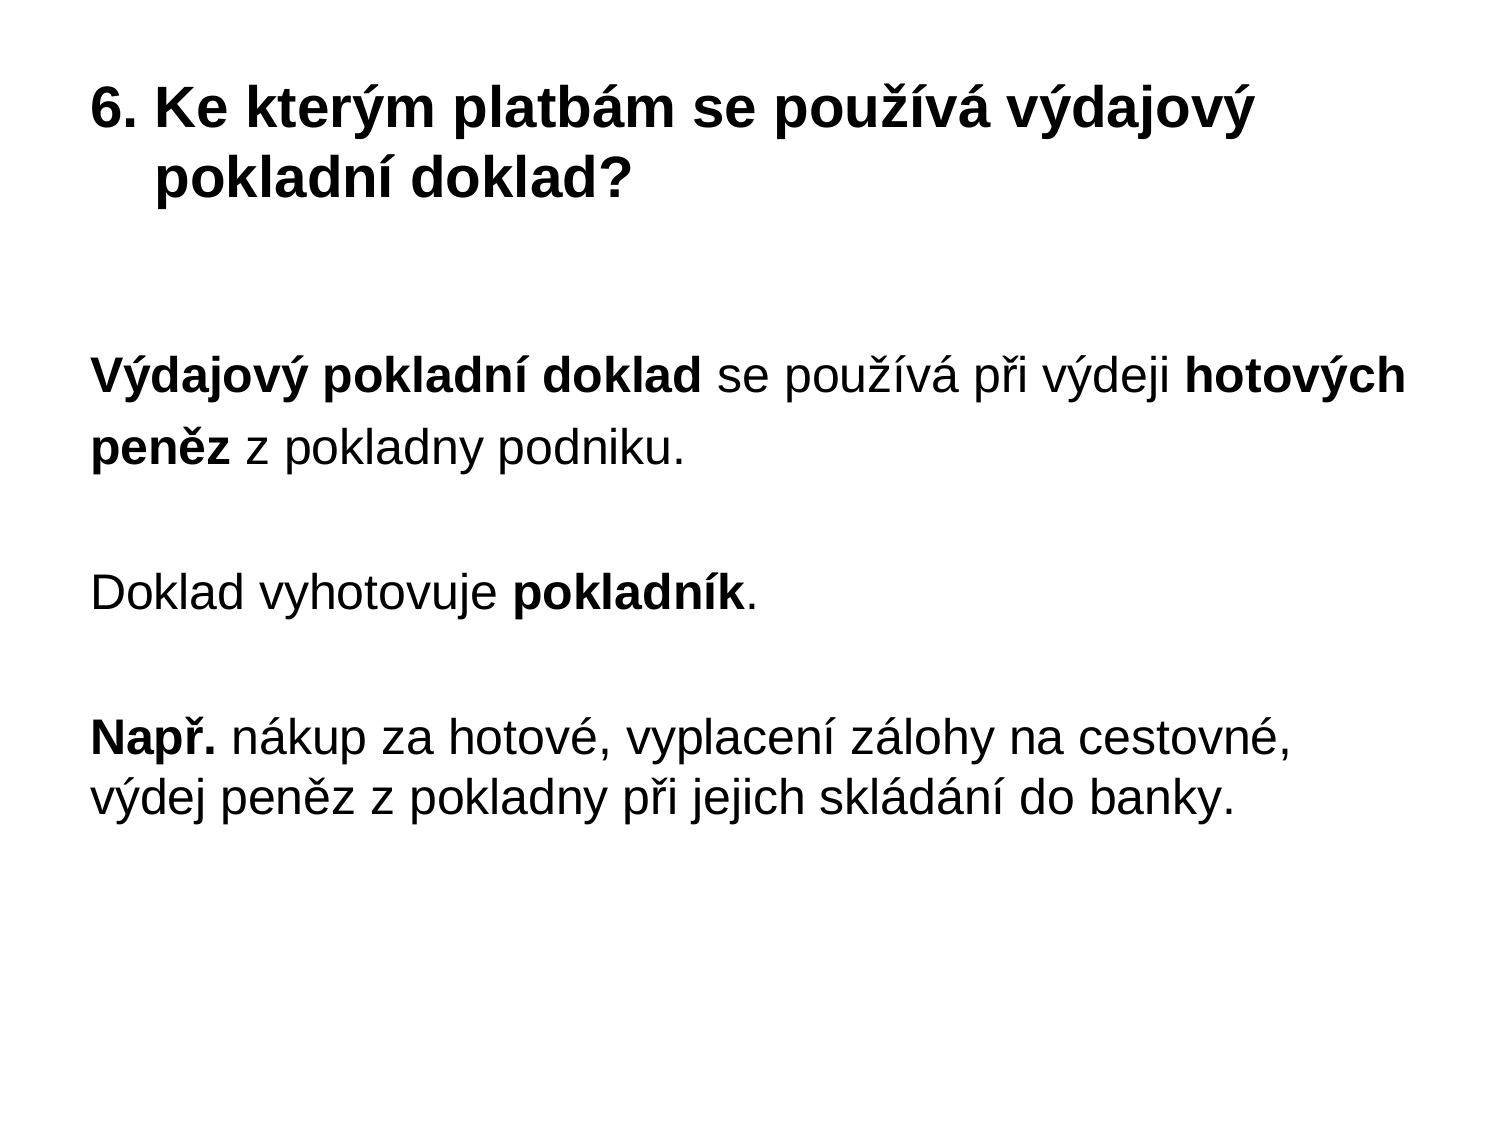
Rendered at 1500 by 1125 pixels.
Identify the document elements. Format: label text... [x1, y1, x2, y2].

title 6. Ke kterým platbám se používá výdajový pokladní doklad? [75, 45, 1426, 233]
list Výdajový pokladní doklad se používá při výdeji hotových peněz z pokladny podniku. Doklad vyhotovuje pokladník. Např. nákup za hotové, vyplacení zálohy na cestovné, výdej peněz z pokladny při jejich skládání do banky. [75, 262, 1426, 1006]
